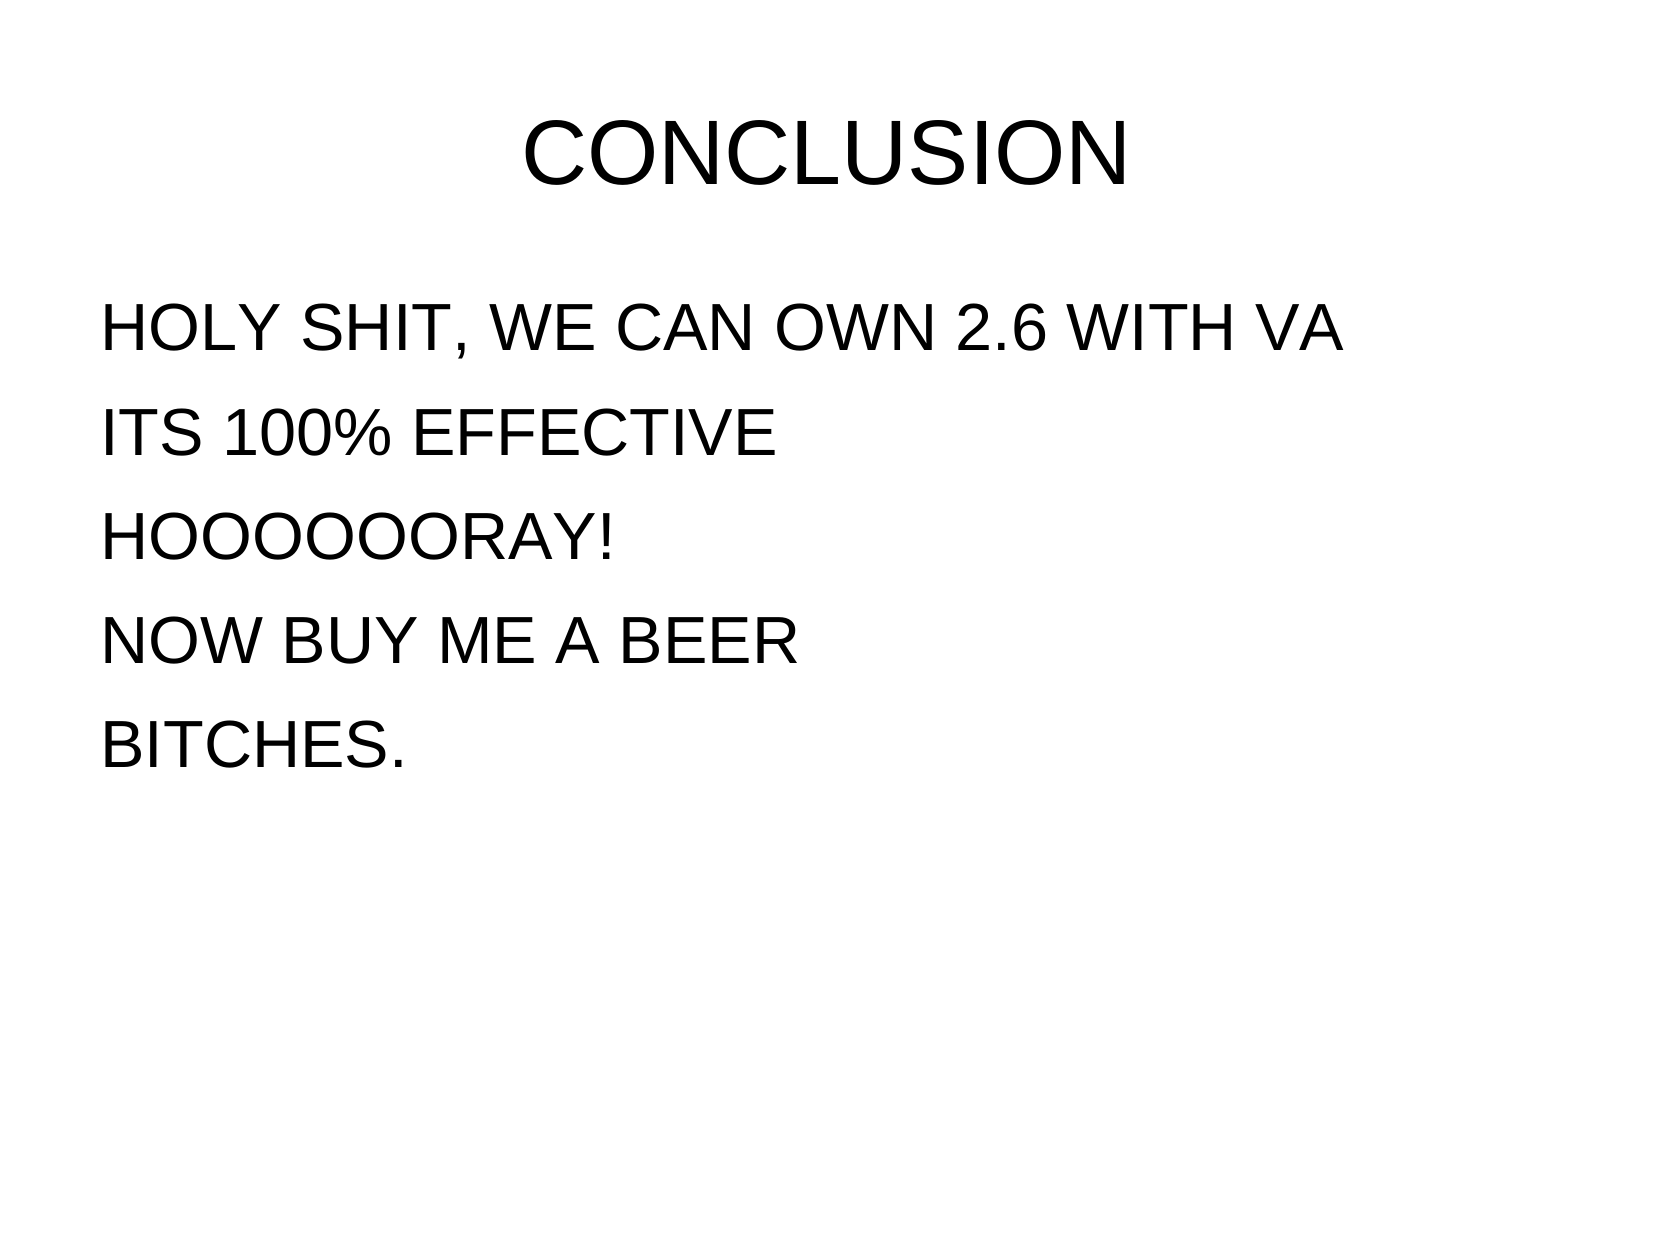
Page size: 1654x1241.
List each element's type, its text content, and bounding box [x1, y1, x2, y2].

list HOLY SHIT, WE CAN OWN 2.6 WITH VA ITS 100% EFFECTIVE HOOOOOORAY! NOW BUY ME A BEER BITCHES. [82, 290, 1571, 1109]
title CONCLUSION [82, 49, 1571, 257]
